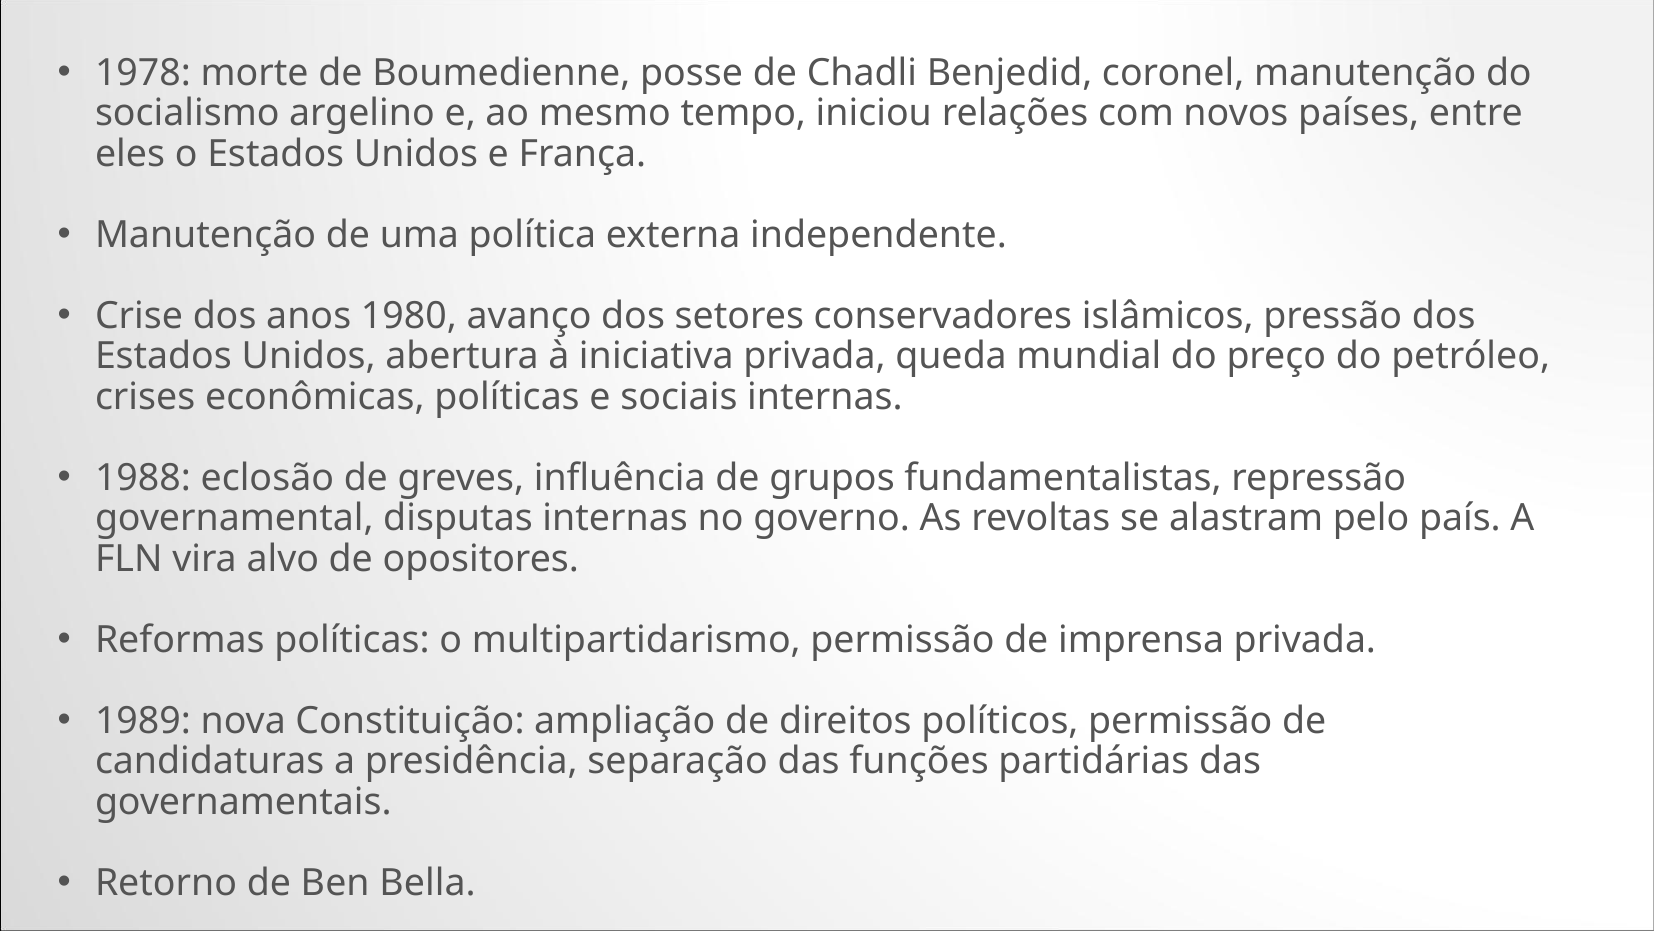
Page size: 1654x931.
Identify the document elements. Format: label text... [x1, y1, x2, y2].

text_box 1978: morte de Boumedienne, posse de Chadli Benjedid, coronel, manutenção do socialismo argelino e, ao mesmo tempo, iniciou relações com novos países, entre eles o Estados Unidos e França. Manutenção de uma política externa independente. Crise dos anos 1980, avanço dos setores conservadores islâmicos, pressão dos Estados Unidos, abertura à iniciativa privada, queda mundial do preço do petróleo, crises econômicas, políticas e sociais internas. 1988: eclosão de greves, influência de grupos fundamentalistas, repressão governamental, disputas internas no governo. As revoltas se alastram pelo país. A FLN vira alvo de opositores. Reformas políticas: o multipartidarismo, permissão de imprensa privada. 1989: nova Constituição: ampliação de direitos políticos, permissão de candidaturas a presidência, separação das funções partidárias das governamentais. Retorno de Ben Bella. [35, 45, 1579, 838]
picture [0, 0, 1654, 931]
